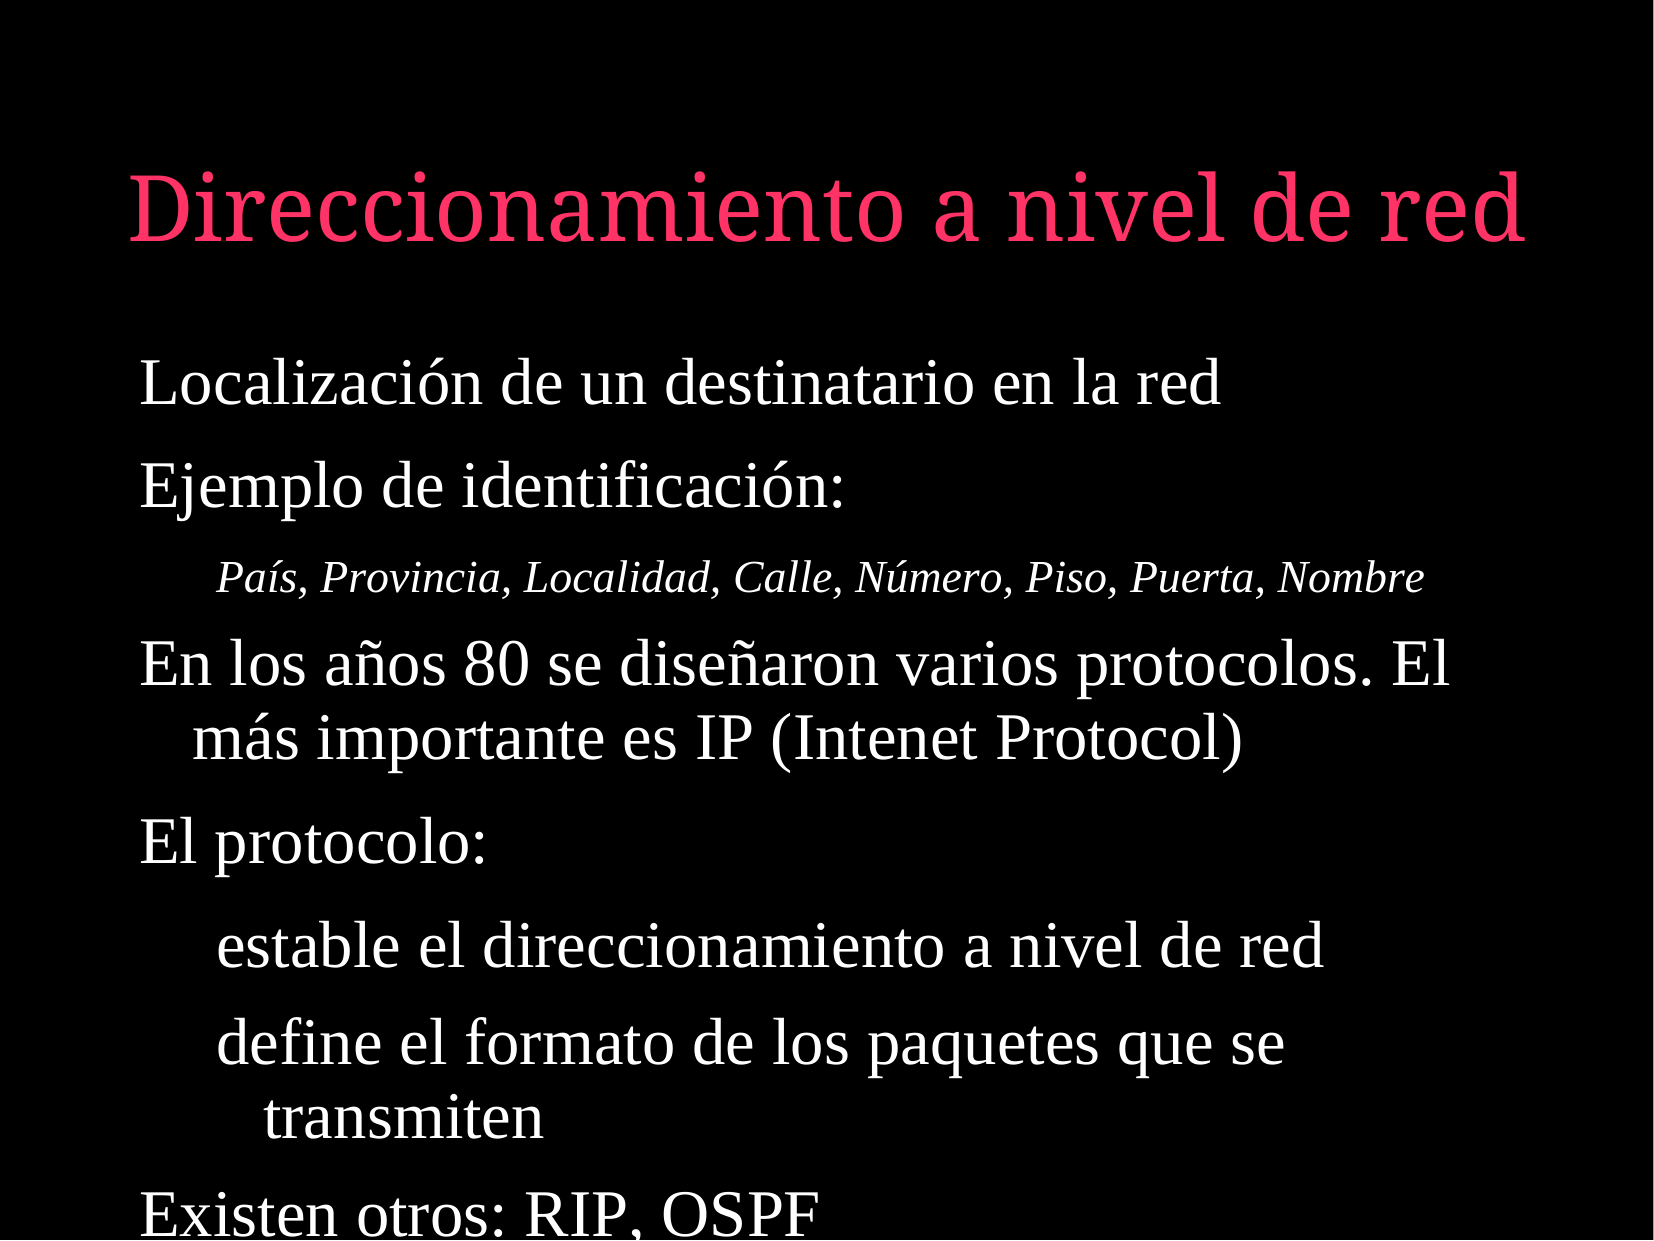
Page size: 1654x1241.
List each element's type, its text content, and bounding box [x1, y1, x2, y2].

list Localización de un destinatario en la red Ejemplo de identificación: País, Provincia, Localidad, Calle, Número, Piso, Puerta, Nombre En los años 80 se diseñaron varios protocolos. El más importante es IP (Intenet Protocol) El protocolo: estable el direccionamiento a nivel de red define el formato de los paquetes que se transmiten Existen otros: RIP, OSPF [121, 344, 1534, 1241]
title Direccionamiento a nivel de red [121, 102, 1534, 311]
